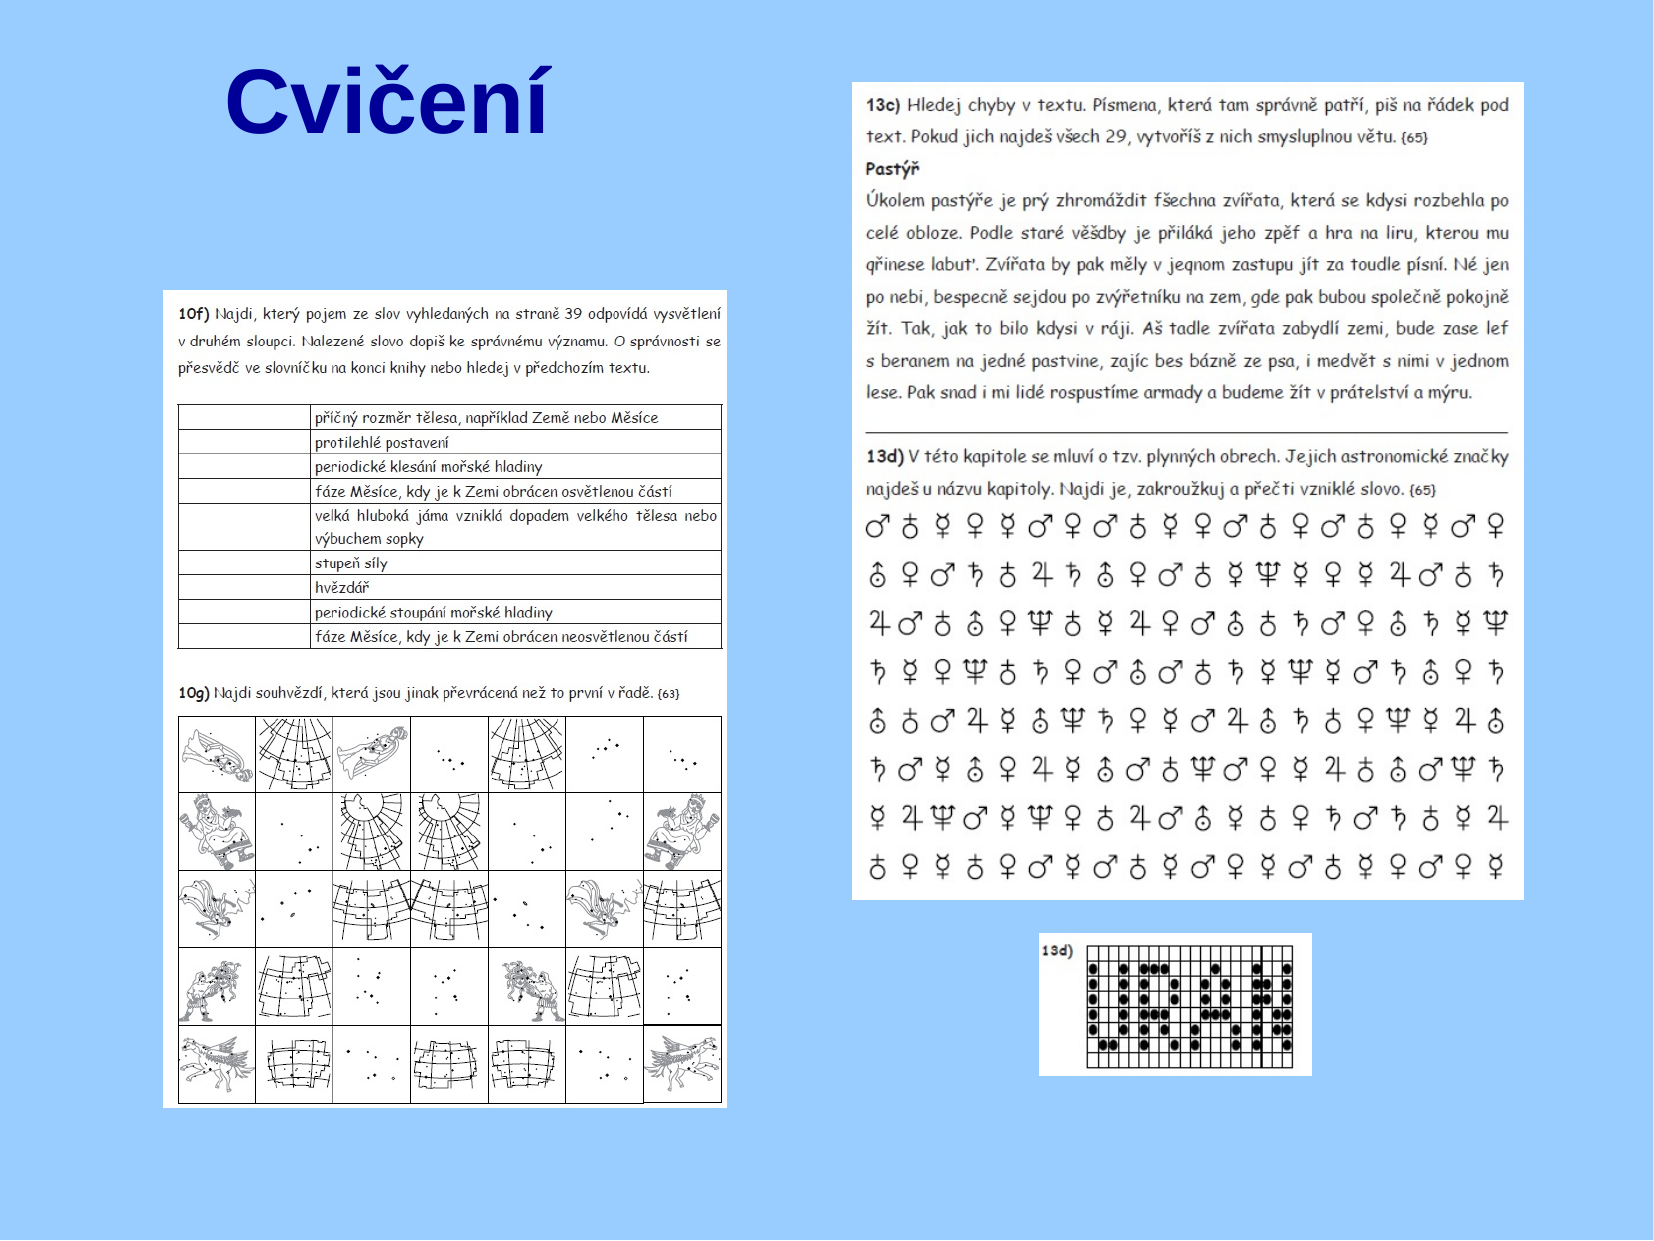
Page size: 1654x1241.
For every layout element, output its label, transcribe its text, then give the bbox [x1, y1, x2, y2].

picture [1039, 933, 1312, 1076]
title Cvičení [76, 0, 1564, 206]
picture [163, 290, 727, 1108]
picture [852, 82, 1524, 900]
